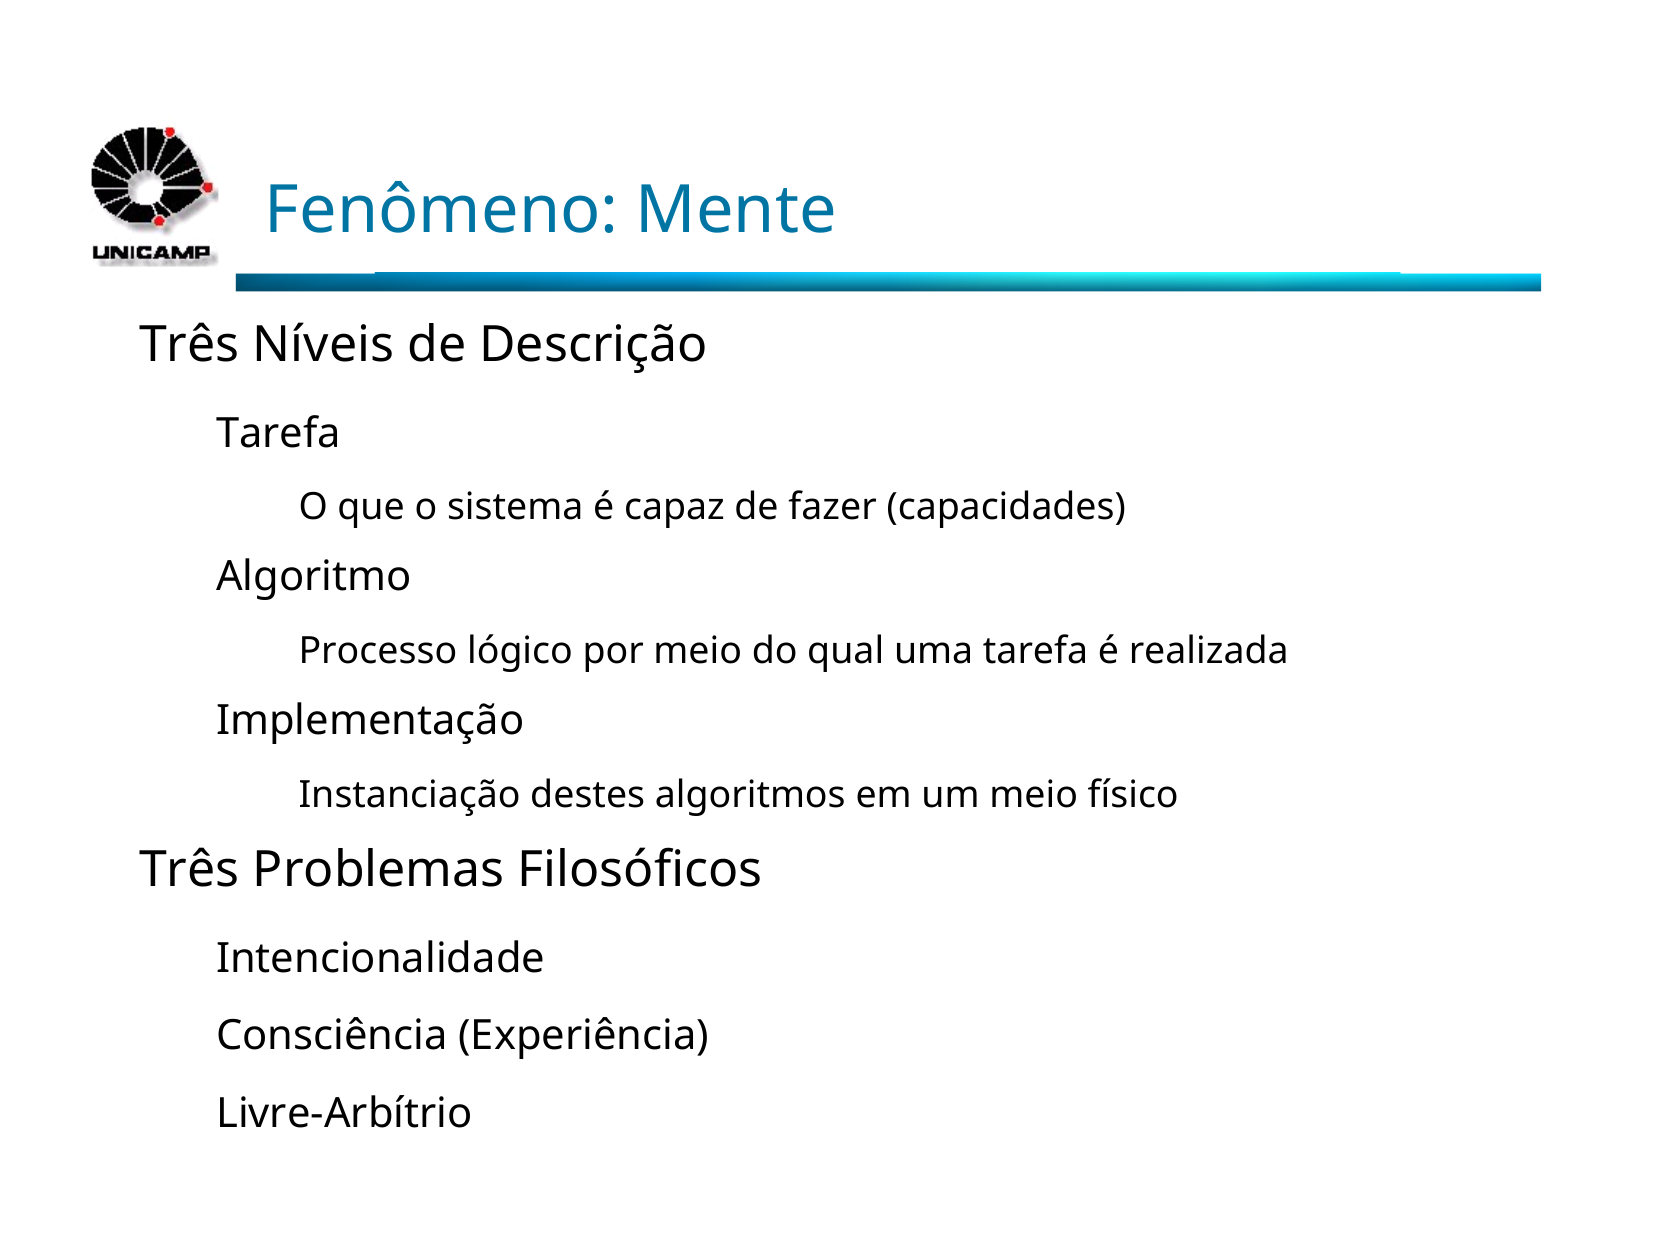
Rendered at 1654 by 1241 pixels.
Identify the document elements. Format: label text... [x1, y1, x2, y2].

picture [125, 272, 1654, 295]
list Três Níveis de Descrição Tarefa O que o sistema é capaz de fazer (capacidades) Algoritmo Processo lógico por meio do qual uma tarefa é realizada Implementação Instanciação destes algoritmos em um meio físico Três Problemas Filosóficos Intencionalidade Consciência (Experiência) Livre-Arbítrio [121, 309, 1534, 1182]
title Fenômeno: Mente [264, 35, 1534, 250]
